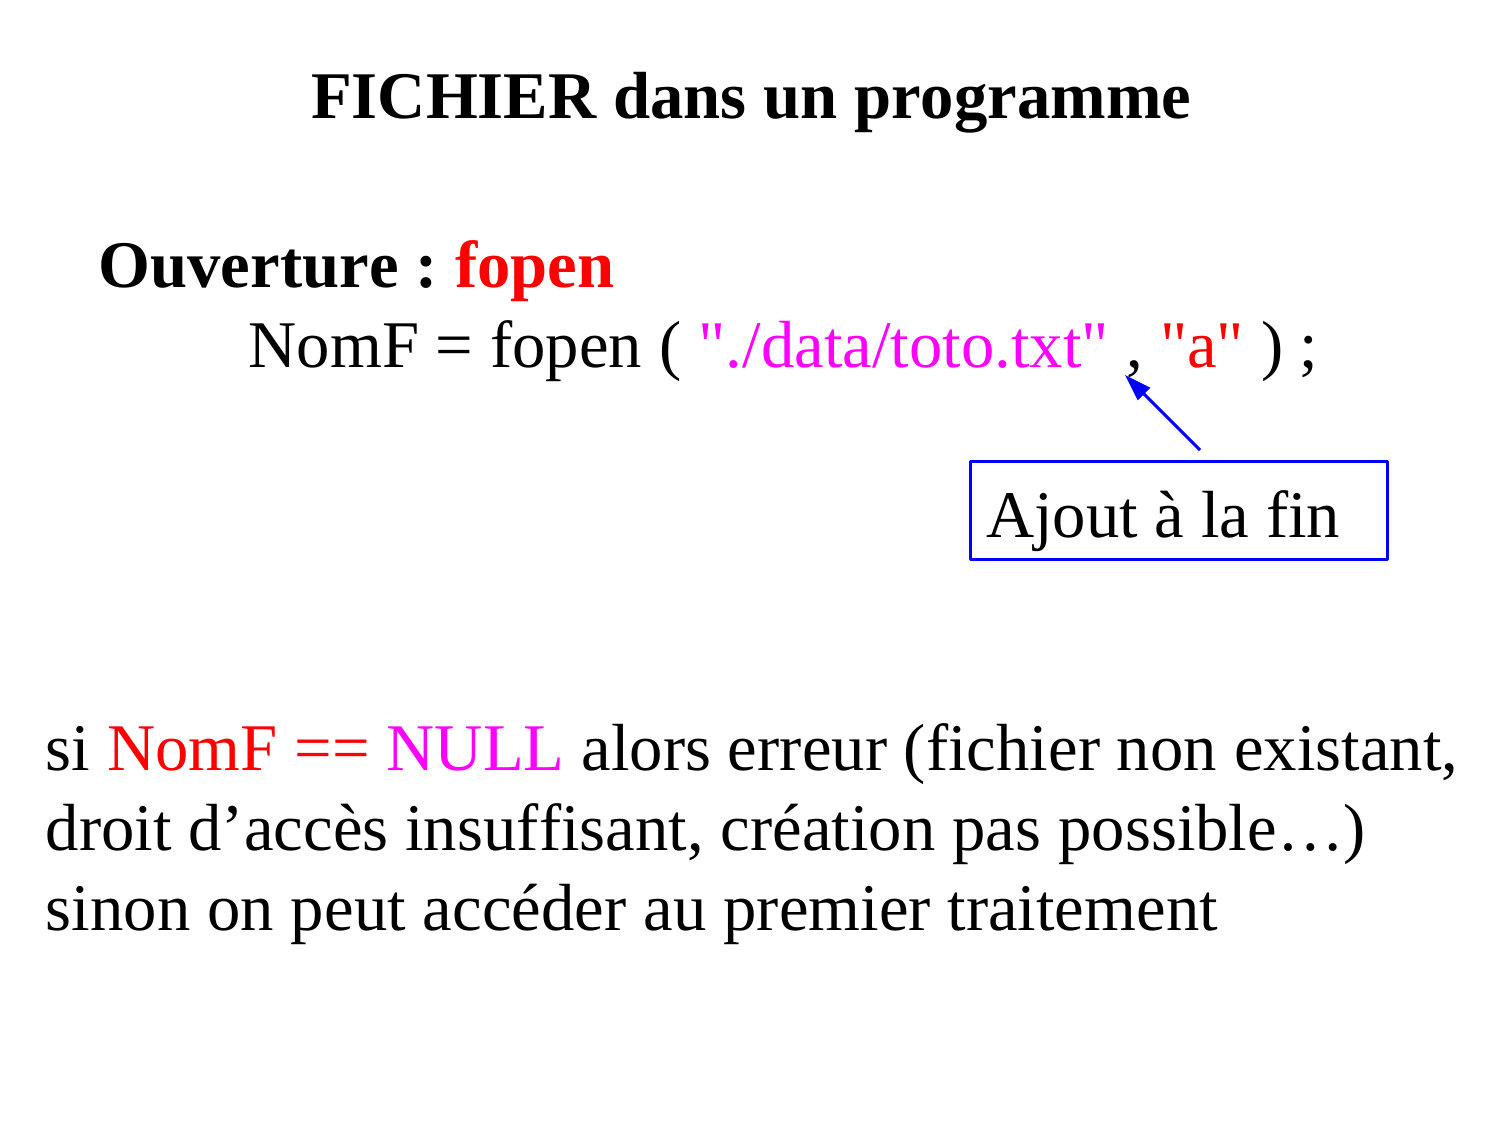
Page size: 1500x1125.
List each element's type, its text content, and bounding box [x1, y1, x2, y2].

text_box FICHIER dans un programme [296, 44, 1208, 140]
text_box Ouverture : fopen NomF = fopen ( "./data/toto.txt" , "a" ) ; [83, 212, 1334, 389]
text_box si NomF == NULL alors erreur (fichier non existant, droit d’accès insuffisant, création pas possible…) sinon on peut accéder au premier traitement [29, 694, 1493, 953]
text_box Ajout à la fin [970, 461, 1388, 560]
